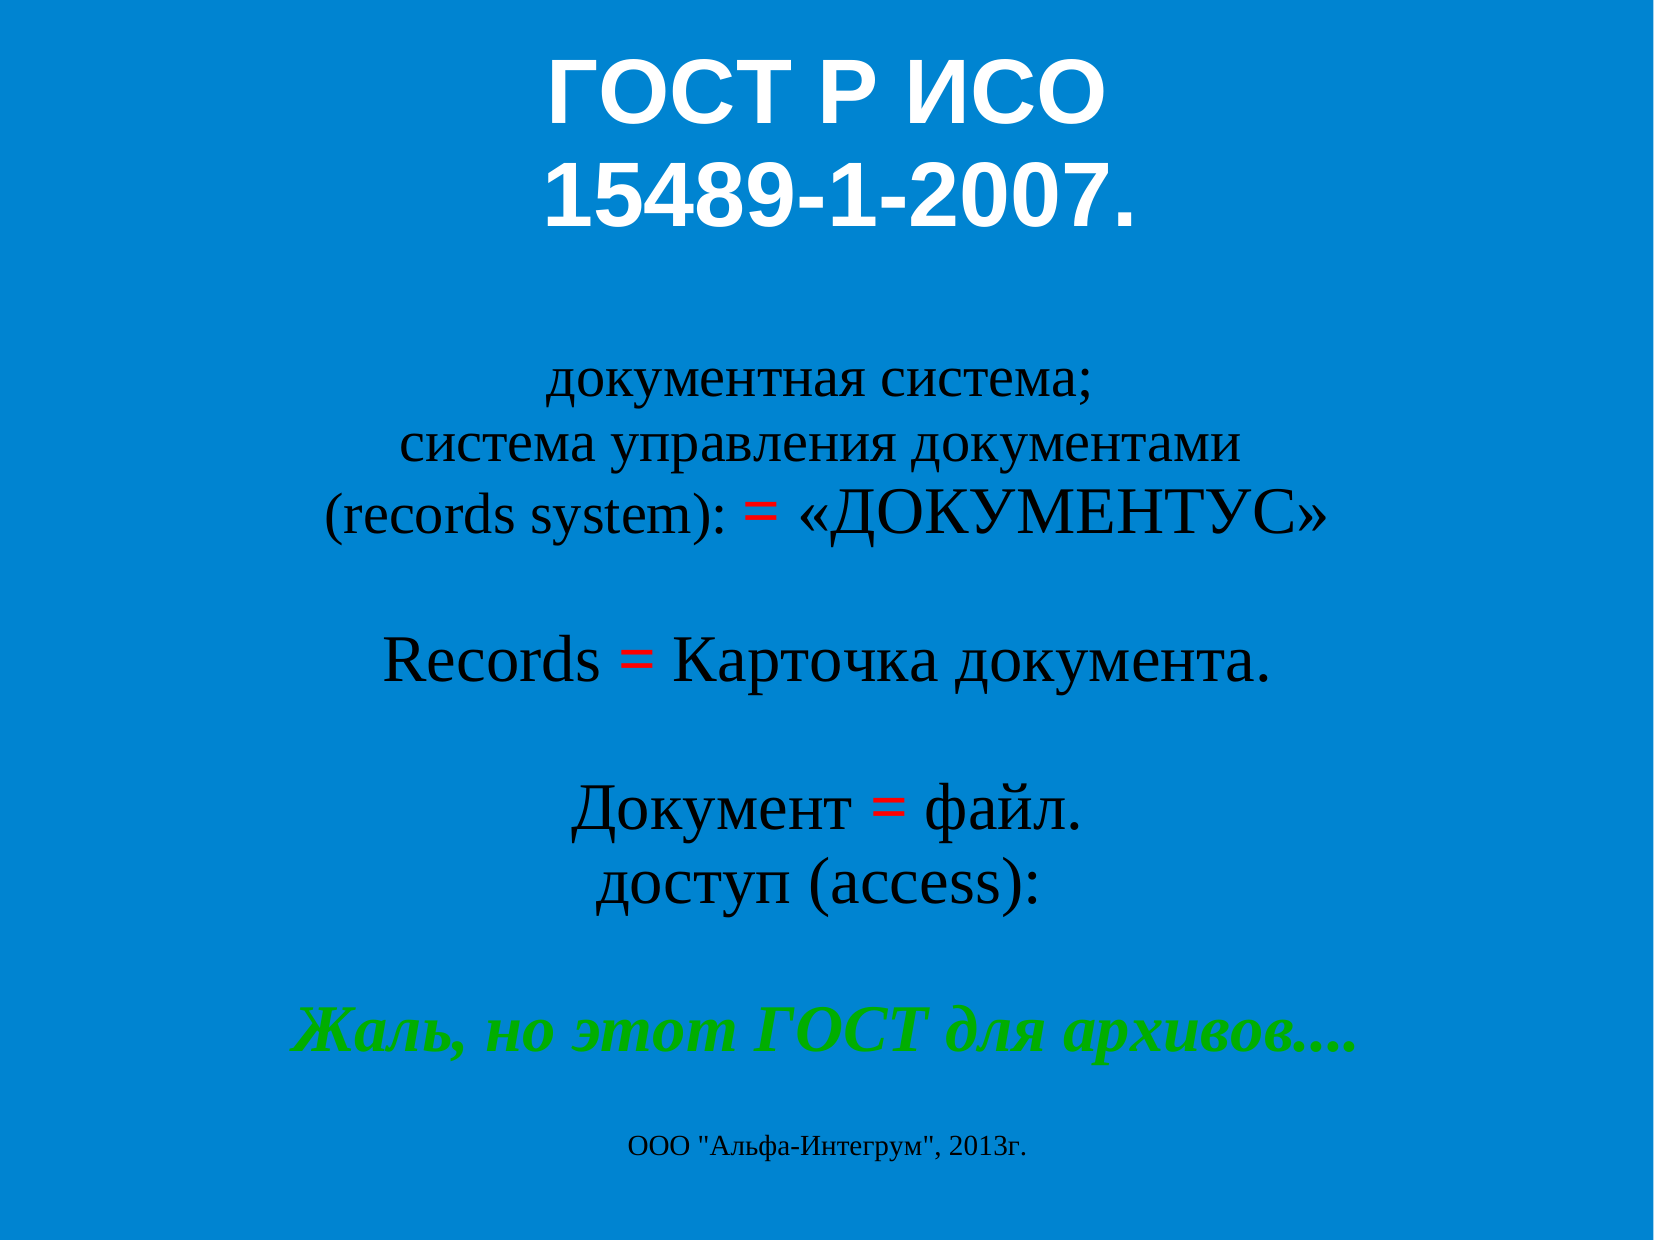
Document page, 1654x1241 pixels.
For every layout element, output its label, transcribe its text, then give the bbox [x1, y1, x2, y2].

subtitle документная система; система управления документами (records system): = «ДОКУМЕНТУС» Records = Карточка документа. Документ = файл. доступ (access): Жаль, но этот ГОСТ для архивов.... [121, 344, 1534, 1149]
title ГОСТ Р ИСО 15489-1-2007. [121, 40, 1534, 344]
